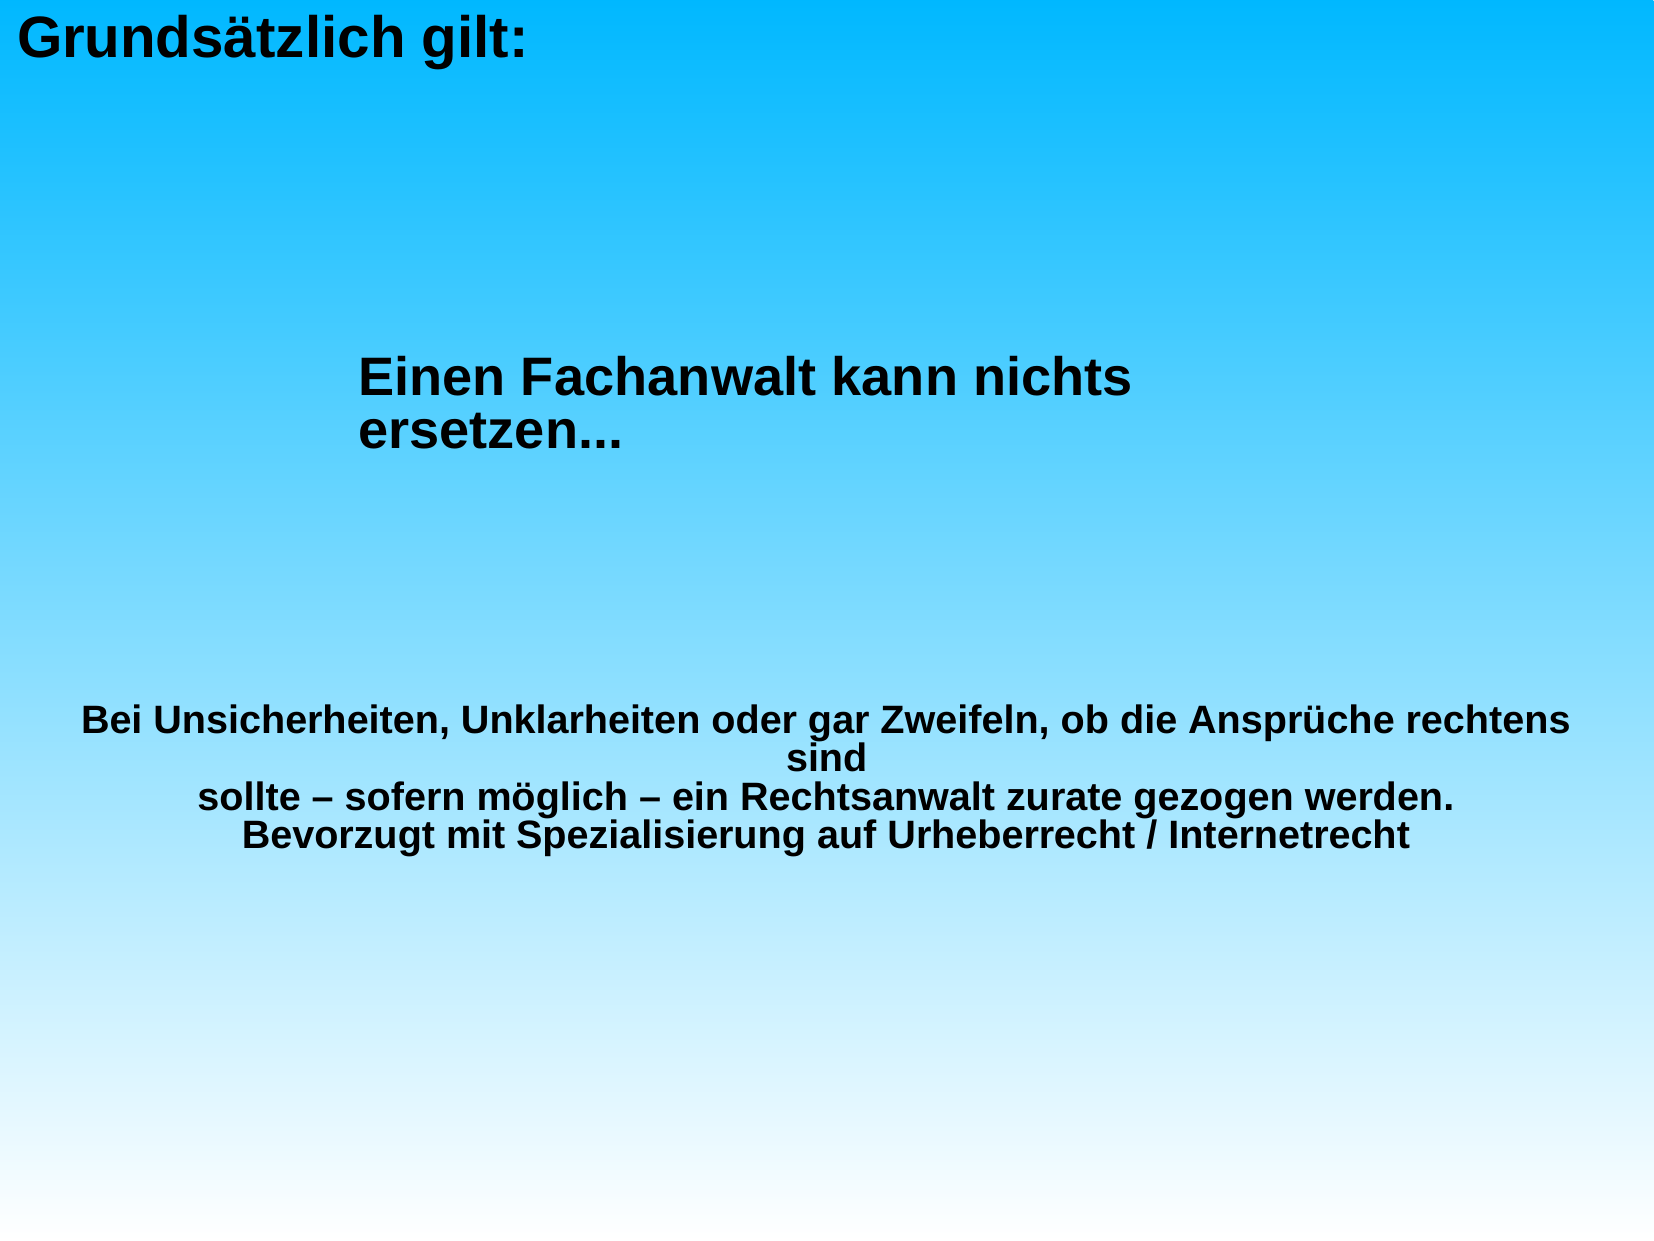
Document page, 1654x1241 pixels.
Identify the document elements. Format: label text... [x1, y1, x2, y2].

text_box Einen Fachanwalt kann nichts ersetzen... [343, 346, 1311, 423]
text_box Grundsätzlich gilt: [2, 4, 545, 86]
text_box Bei Unsicherheiten, Unklarheiten oder gar Zweifeln, ob die Ansprüche rechtens sind sollte – sofern möglich – ein Rechtsanwalt zurate gezogen werden. Bevorzugt mit Spezialisierung auf Urheberrecht / Internetrecht [20, 695, 1634, 847]
